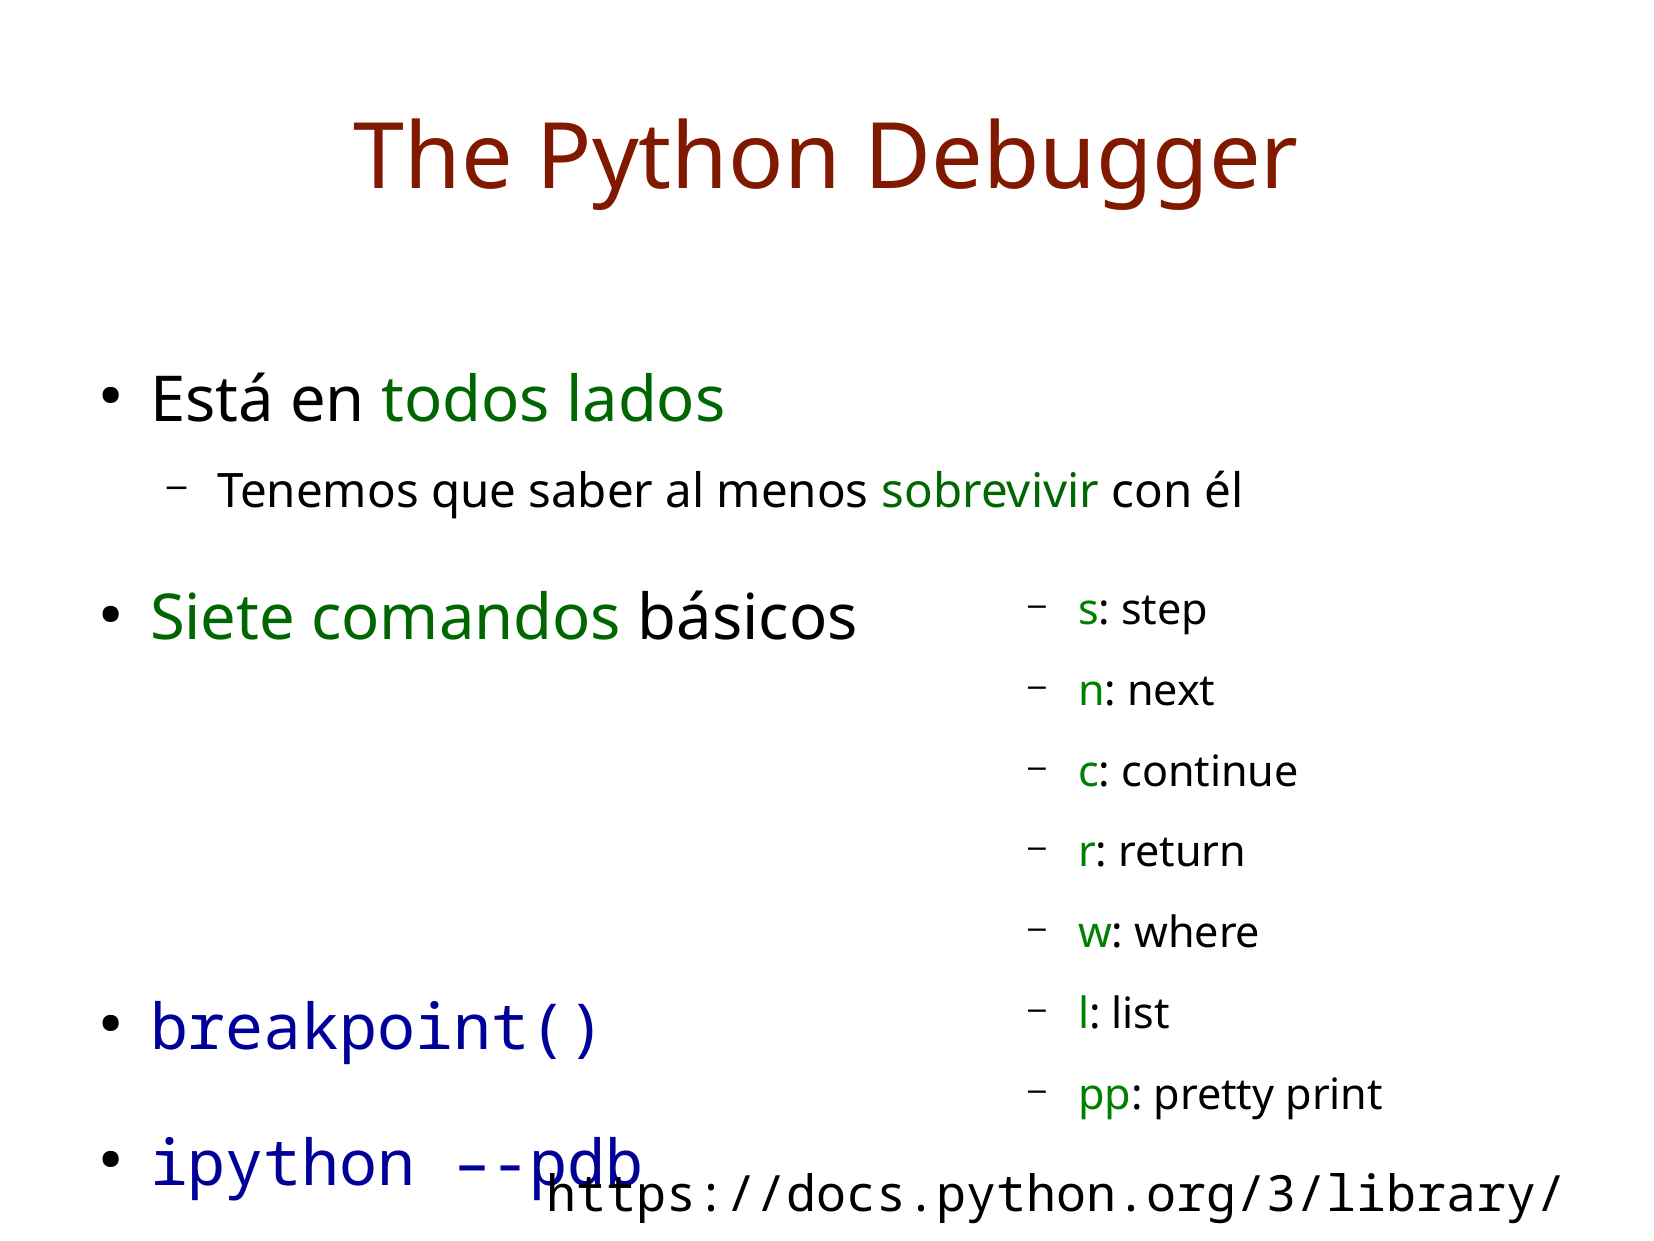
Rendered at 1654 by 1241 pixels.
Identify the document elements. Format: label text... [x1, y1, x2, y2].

list s: step n: next c: continue r: return w: where l: list pp: pretty print [944, 578, 1489, 1123]
title The Python Debugger [82, 49, 1571, 257]
text_box https://docs.python.org/3/library/pdb.html [531, 1150, 1630, 1216]
list Está en todos lados Tenemos que saber al menos sobrevivir con él Siete comandos básicos breakpoint() ipython –-pdb [82, 354, 1571, 1216]
